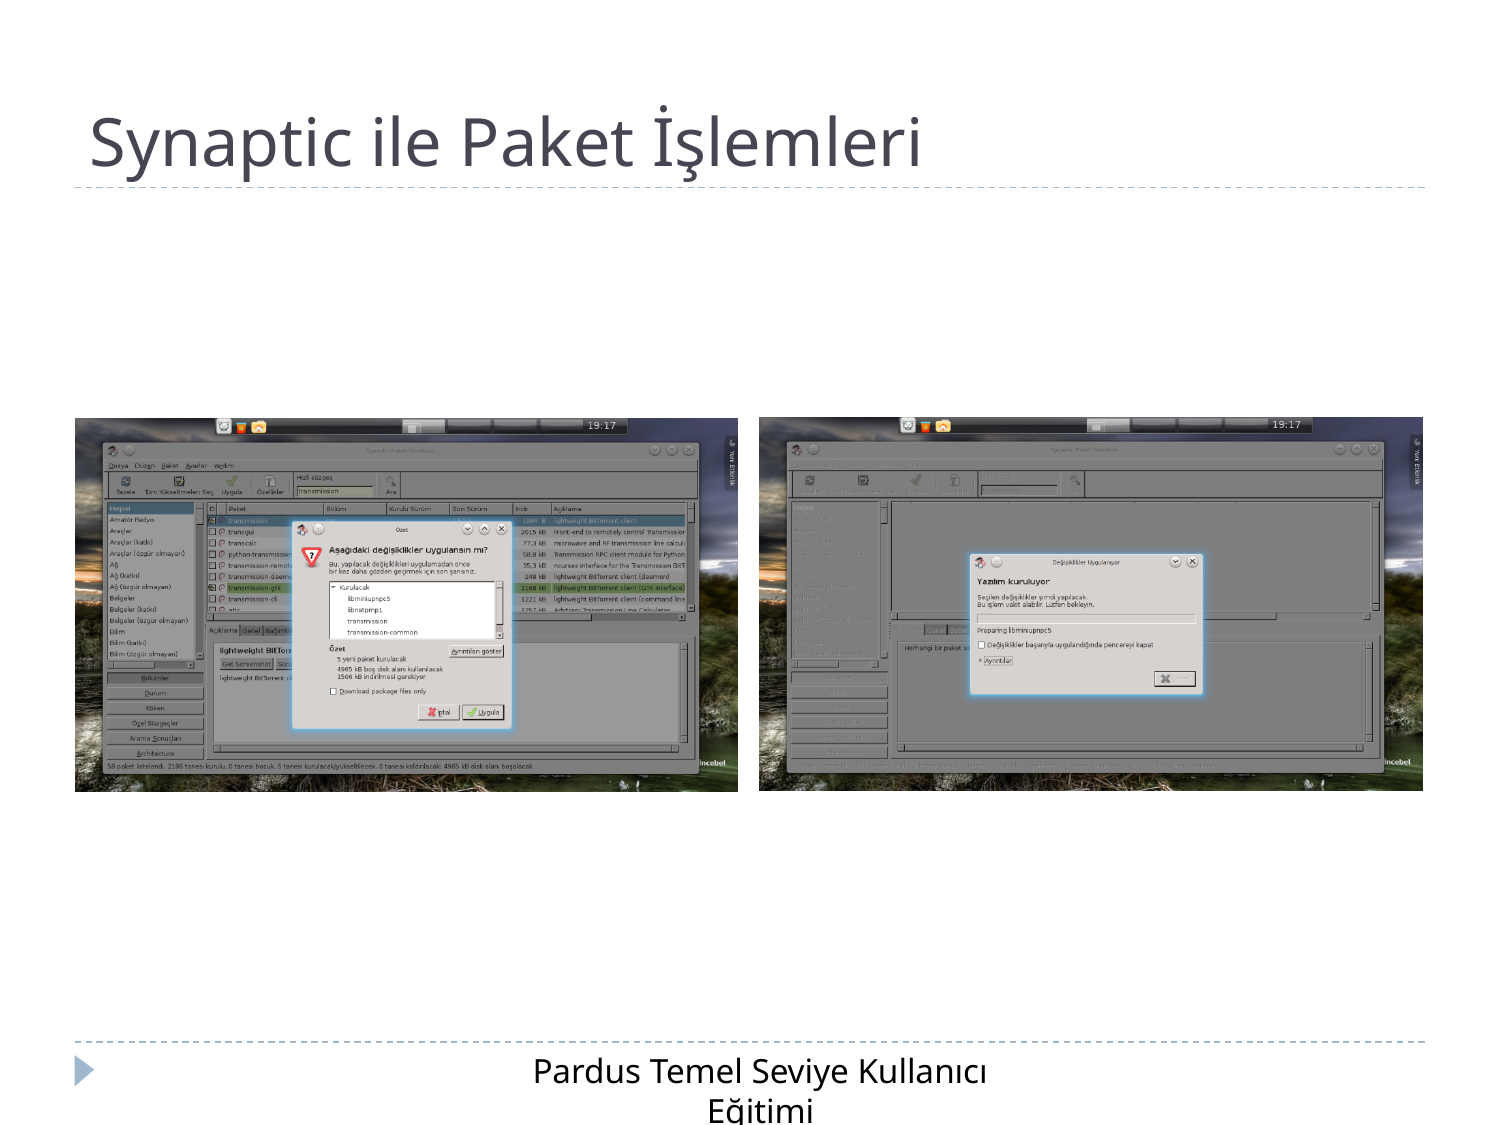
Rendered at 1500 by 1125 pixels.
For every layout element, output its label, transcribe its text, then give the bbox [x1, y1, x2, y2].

picture [75, 418, 738, 792]
title Synaptic ile Paket İşlemleri [75, 37, 1425, 188]
picture [759, 417, 1423, 791]
